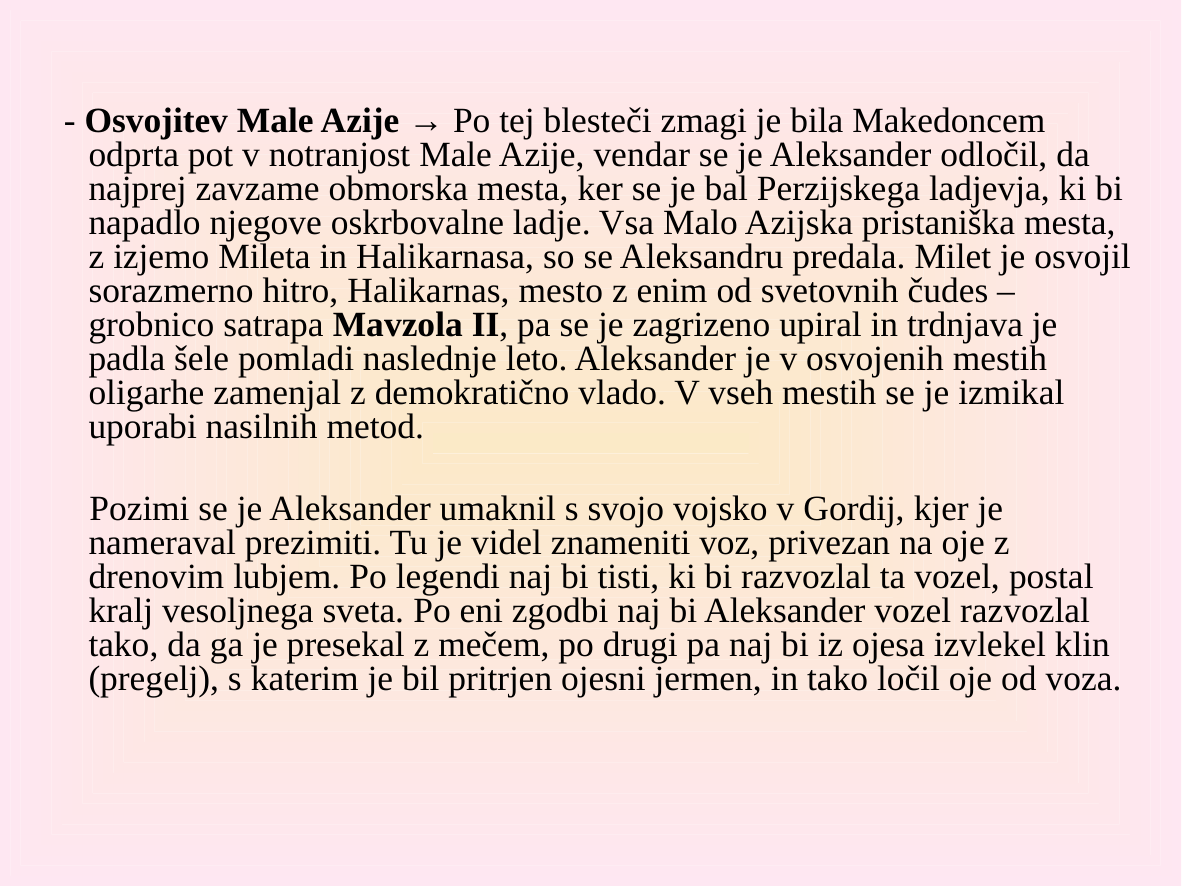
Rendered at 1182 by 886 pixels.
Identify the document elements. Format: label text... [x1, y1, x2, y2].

list - Osvojitev Male Azije → Po tej blesteči zmagi je bila Makedoncem odprta pot v notranjost Male Azije, vendar se je Aleksander odločil, da najprej zavzame obmorska mesta, ker se je bal Perzijskega ladjevja, ki bi napadlo njegove oskrbovalne ladje. Vsa Malo Azijska pristaniška mesta, z izjemo Mileta in Halikarnasa, so se Aleksandru predala. Milet je osvojil sorazmerno hitro, Halikarnas, mesto z enim od svetovnih čudes – grobnico satrapa Mavzola II, pa se je zagrizeno upiral in trdnjava je padla šele pomladi naslednje leto. Aleksander je v osvojenih mestih oligarhe zamenjal z demokratično vlado. V vseh mestih se je izmikal uporabi nasilnih metod. Pozimi se je Aleksander umaknil s svojo vojsko v Gordij, kjer je nameraval prezimiti. Tu je videl znameniti voz, privezan na oje z drenovim lubjem. Po legendi naj bi tisti, ki bi razvozlal ta vozel, postal kralj vesoljnega sveta. Po eni zgodbi naj bi Aleksander vozel razvozlal tako, da ga je presekal z mečem, po drugi pa naj bi iz ojesa izvlekel klin (pregelj), s katerim je bil pritrjen ojesni jermen, in tako ločil oje od voza. [32, 98, 1149, 825]
